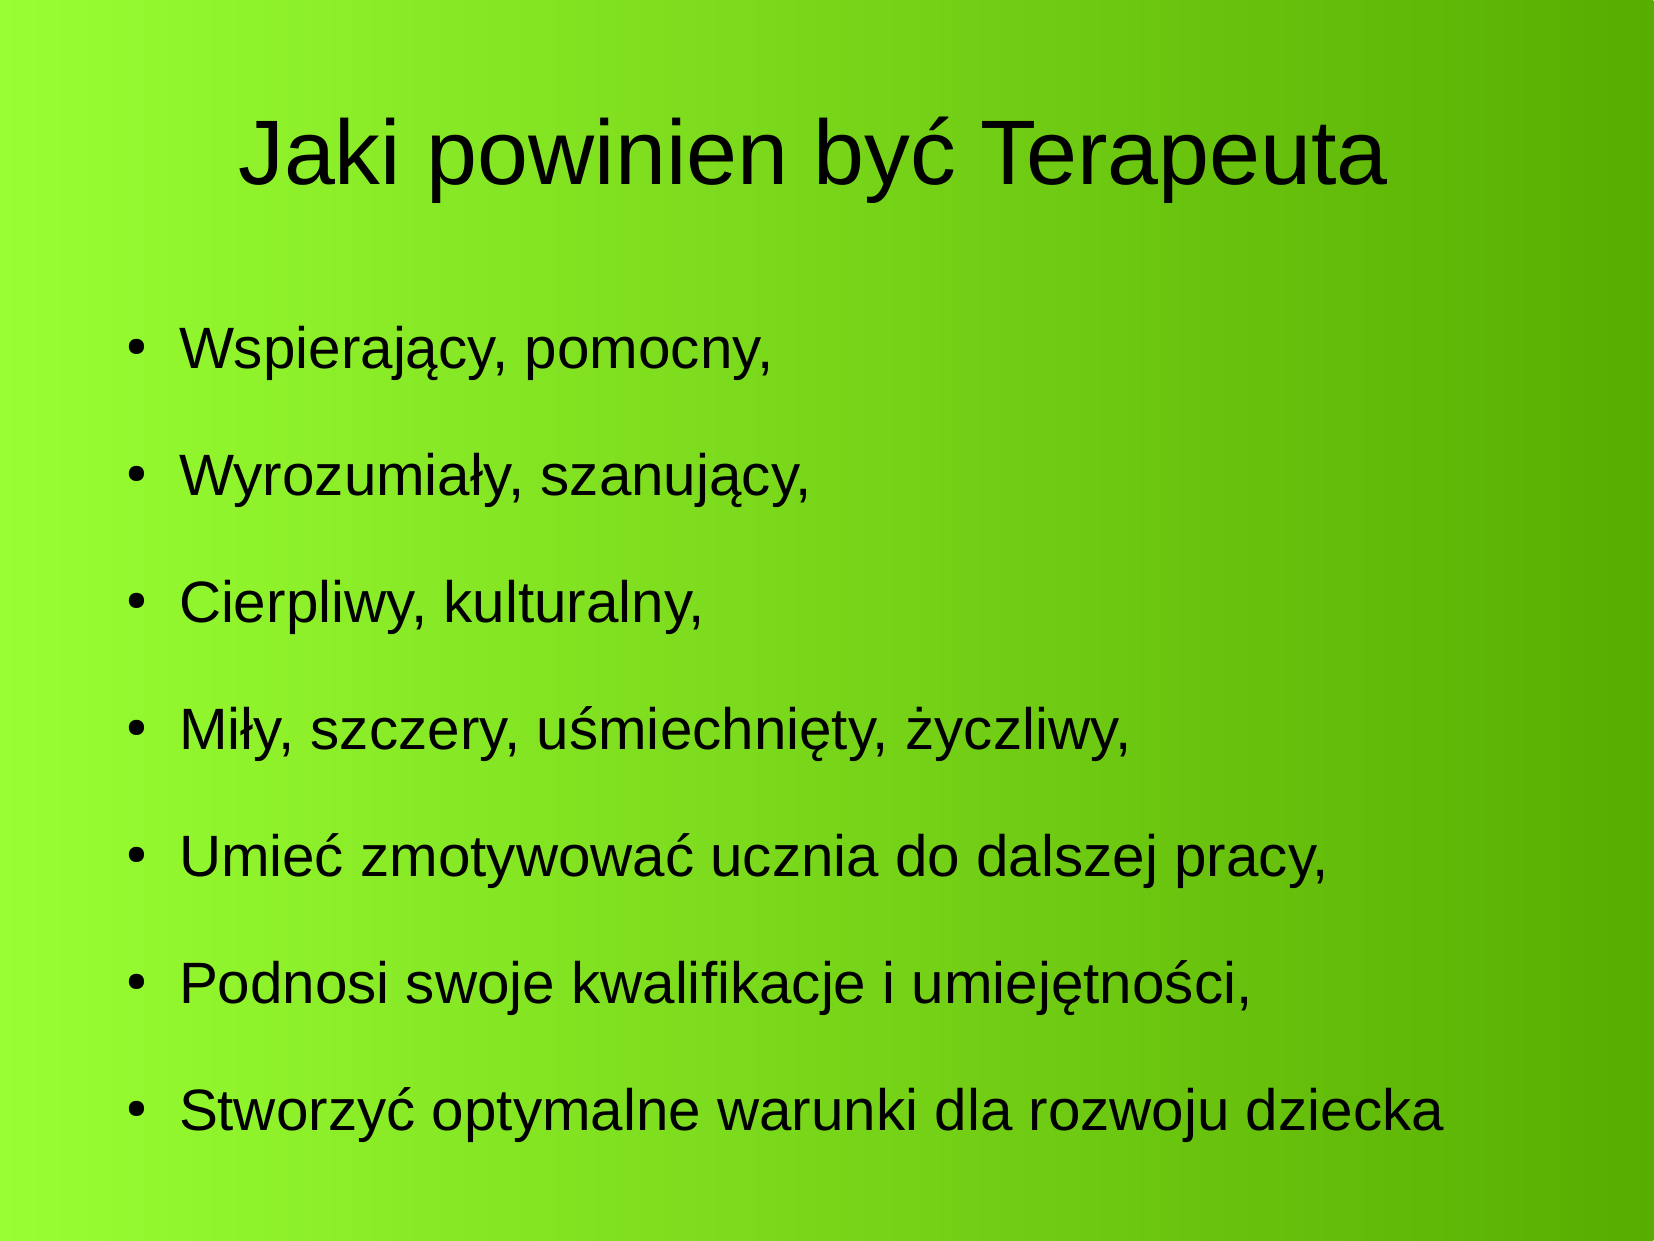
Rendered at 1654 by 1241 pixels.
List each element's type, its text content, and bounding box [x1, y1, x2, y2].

list Wspierający, pomocny, Wyrozumiały, szanujący, Cierpliwy, kulturalny, Miły, szczery, uśmiechnięty, życzliwy, Umieć zmotywować ucznia do dalszej pracy, Podnosi swoje kwalifikacje i umiejętności, Stworzyć optymalne warunki dla rozwoju dziecka [70, 283, 1559, 1108]
title Jaki powinien być Terapeuta [82, 49, 1571, 257]
